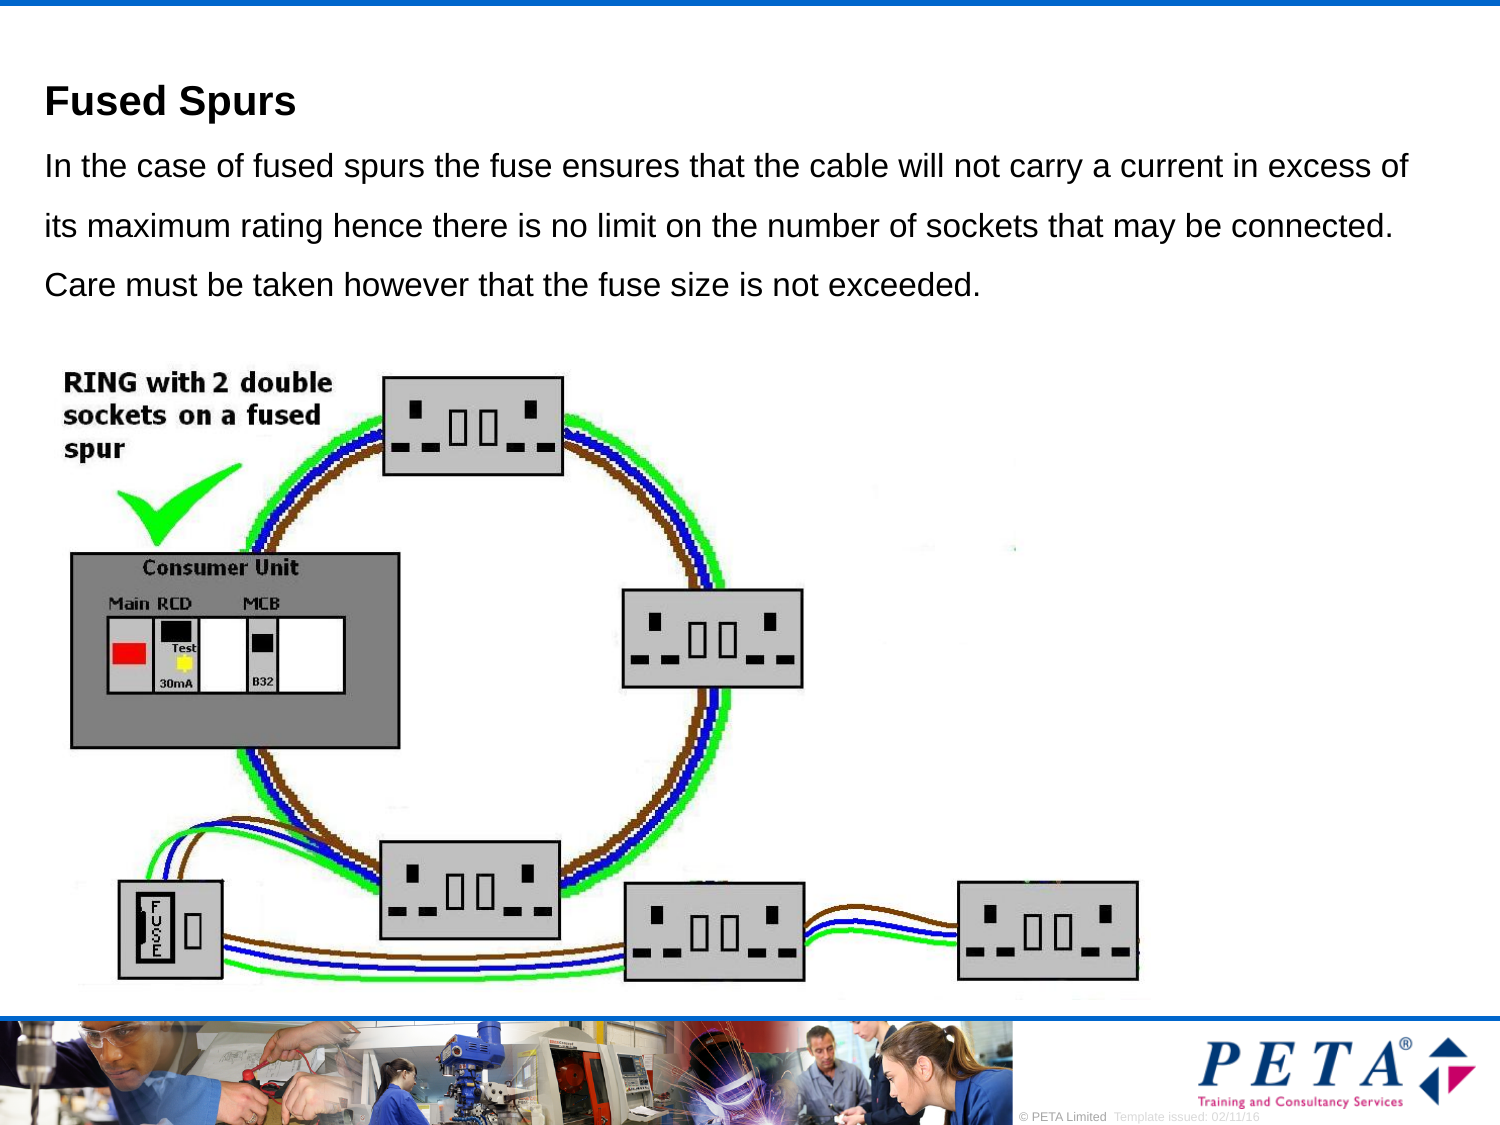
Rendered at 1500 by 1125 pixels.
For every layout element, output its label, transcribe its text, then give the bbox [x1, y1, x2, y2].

picture [54, 361, 1151, 1000]
text_box Fused Spurs In the case of fused spurs the fuse ensures that the cable will not carry a current in excess of its maximum rating hence there is no limit on the number of sockets that may be connected. Care must be taken however that the fuse size is not exceeded. [29, 66, 1447, 314]
